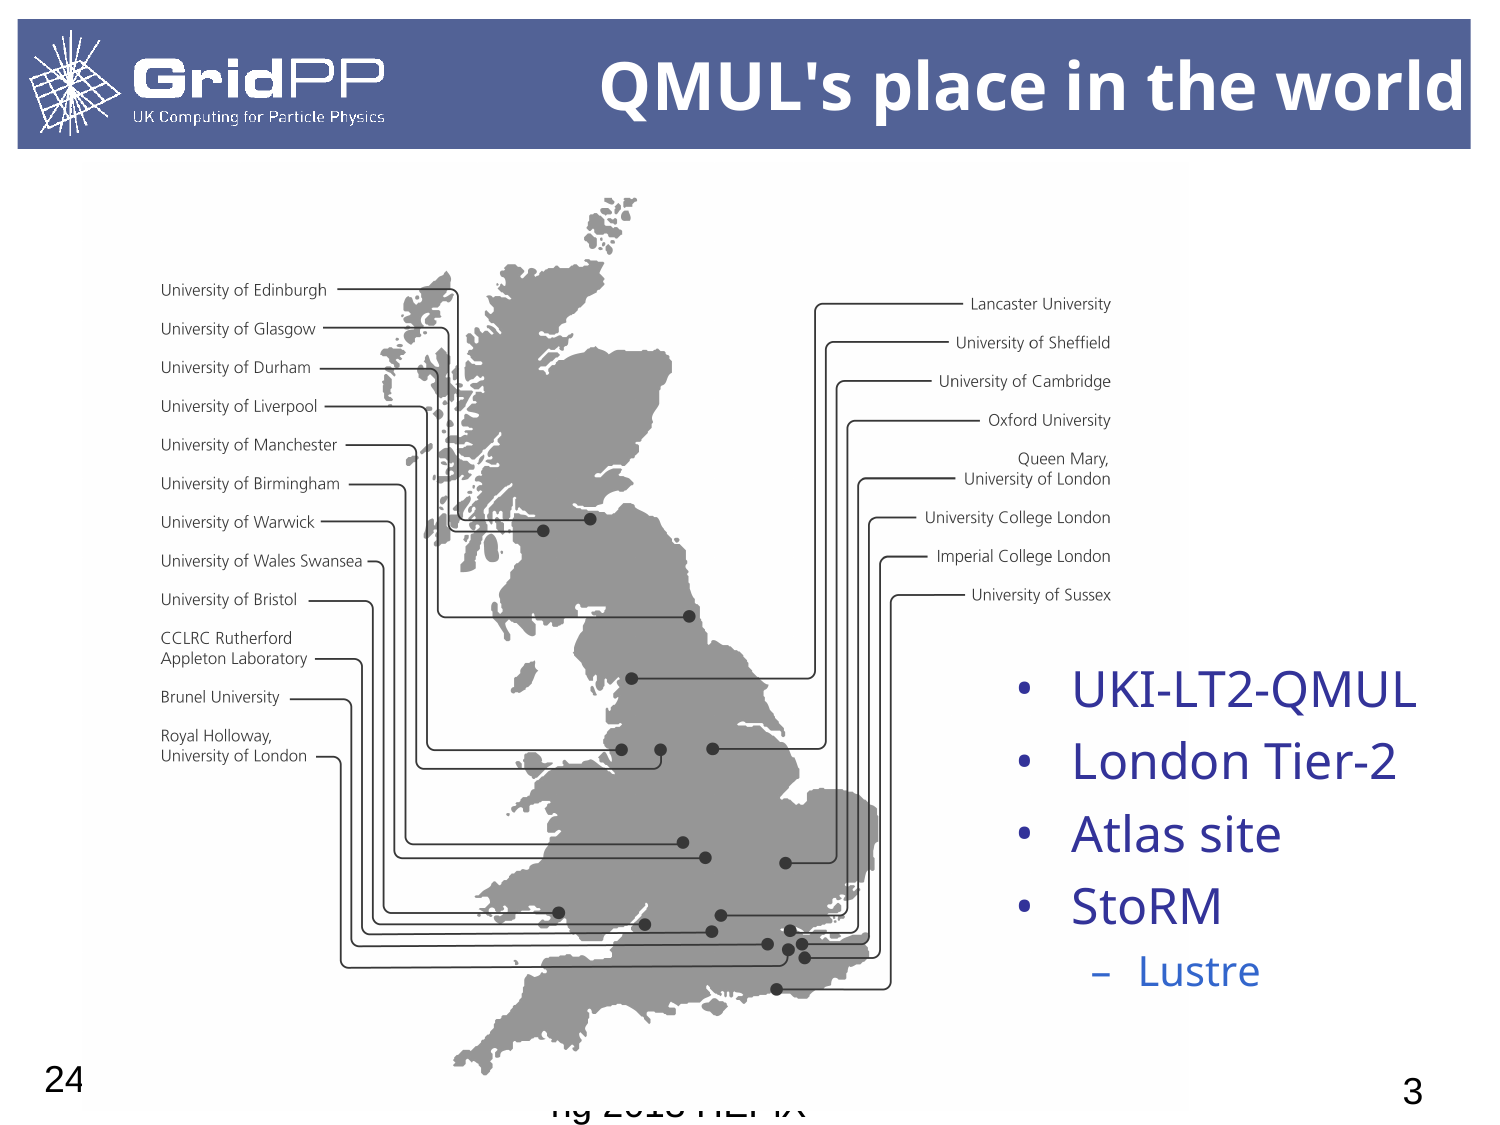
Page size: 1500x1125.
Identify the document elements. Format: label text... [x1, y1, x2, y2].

title QMUL's place in the world [513, 0, 1483, 172]
picture [29, 30, 384, 136]
picture [82, 162, 1189, 1111]
list UKI-LT2-QMUL London Tier-2 Atlas site StoRM Lustre [1000, 649, 1477, 1125]
